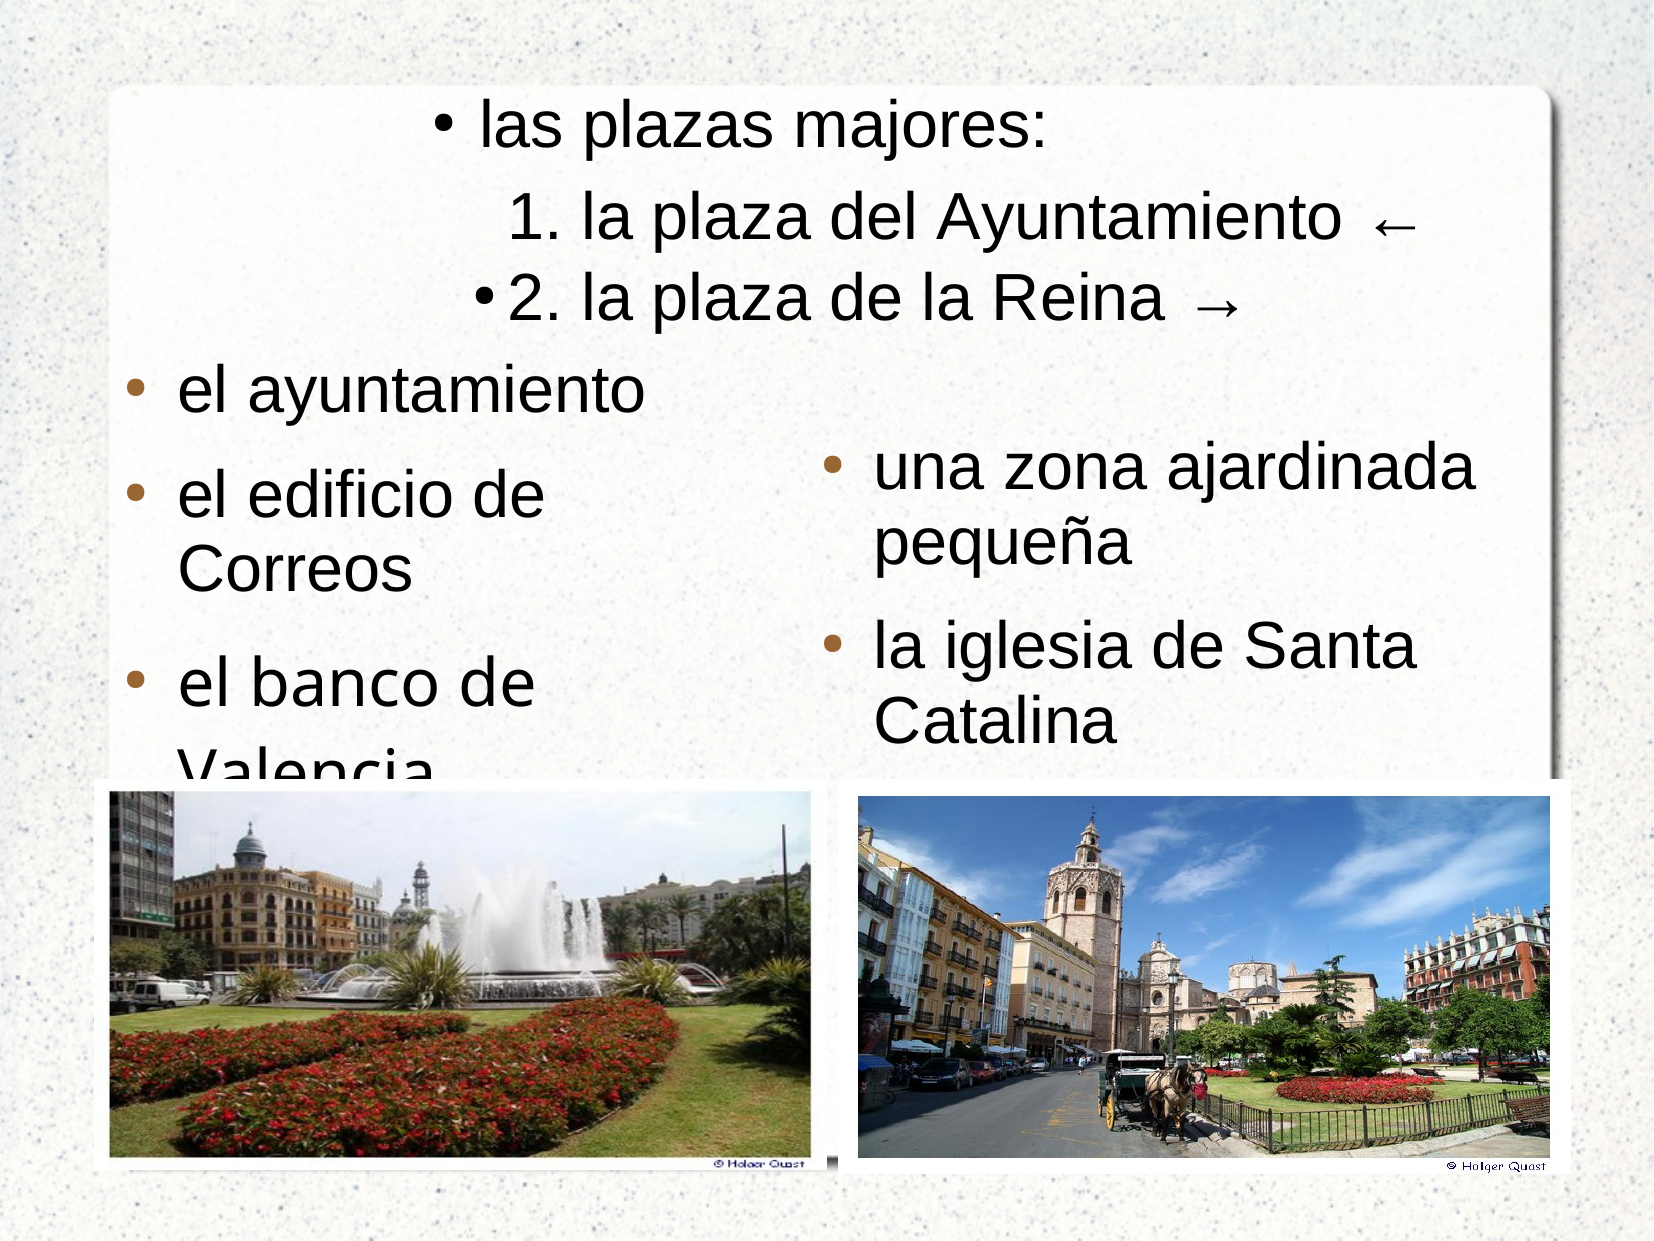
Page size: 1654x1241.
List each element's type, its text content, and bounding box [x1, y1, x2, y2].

picture [0, 0, 1654, 1241]
list las plazas majores: 1. la plaza del Ayuntamiento ← 2. la plaza de la Reina → [0, 0, 1607, 497]
list el ayuntamiento el edificio de Correos el banco de Valencia [106, 259, 792, 779]
list una zona ajardinada pequeña la iglesia de Santa Catalina [803, 429, 1548, 863]
